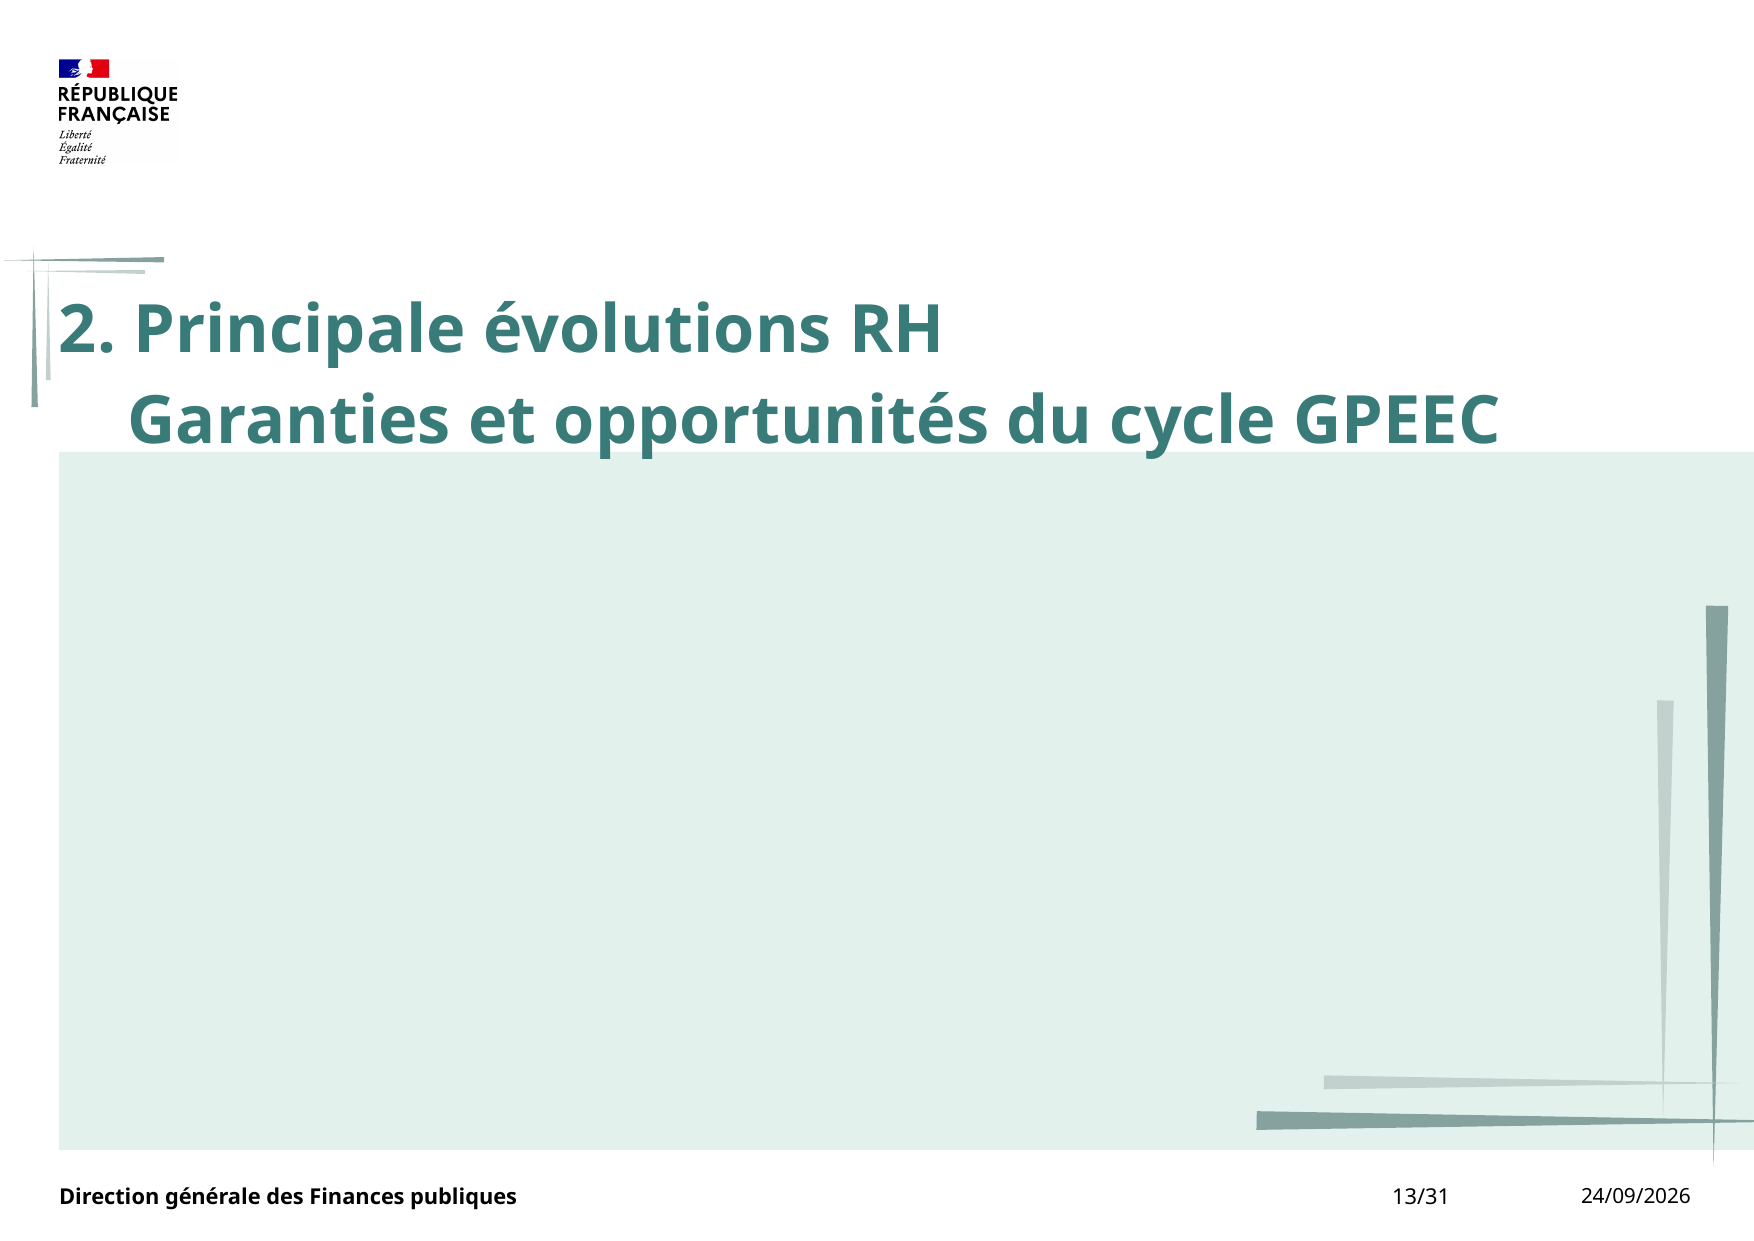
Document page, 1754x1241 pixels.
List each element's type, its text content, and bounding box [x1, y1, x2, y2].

picture [59, 59, 178, 164]
text_box 2. Principale évolutions RH Garanties et opportunités du cycle GPEEC [59, 281, 1695, 444]
